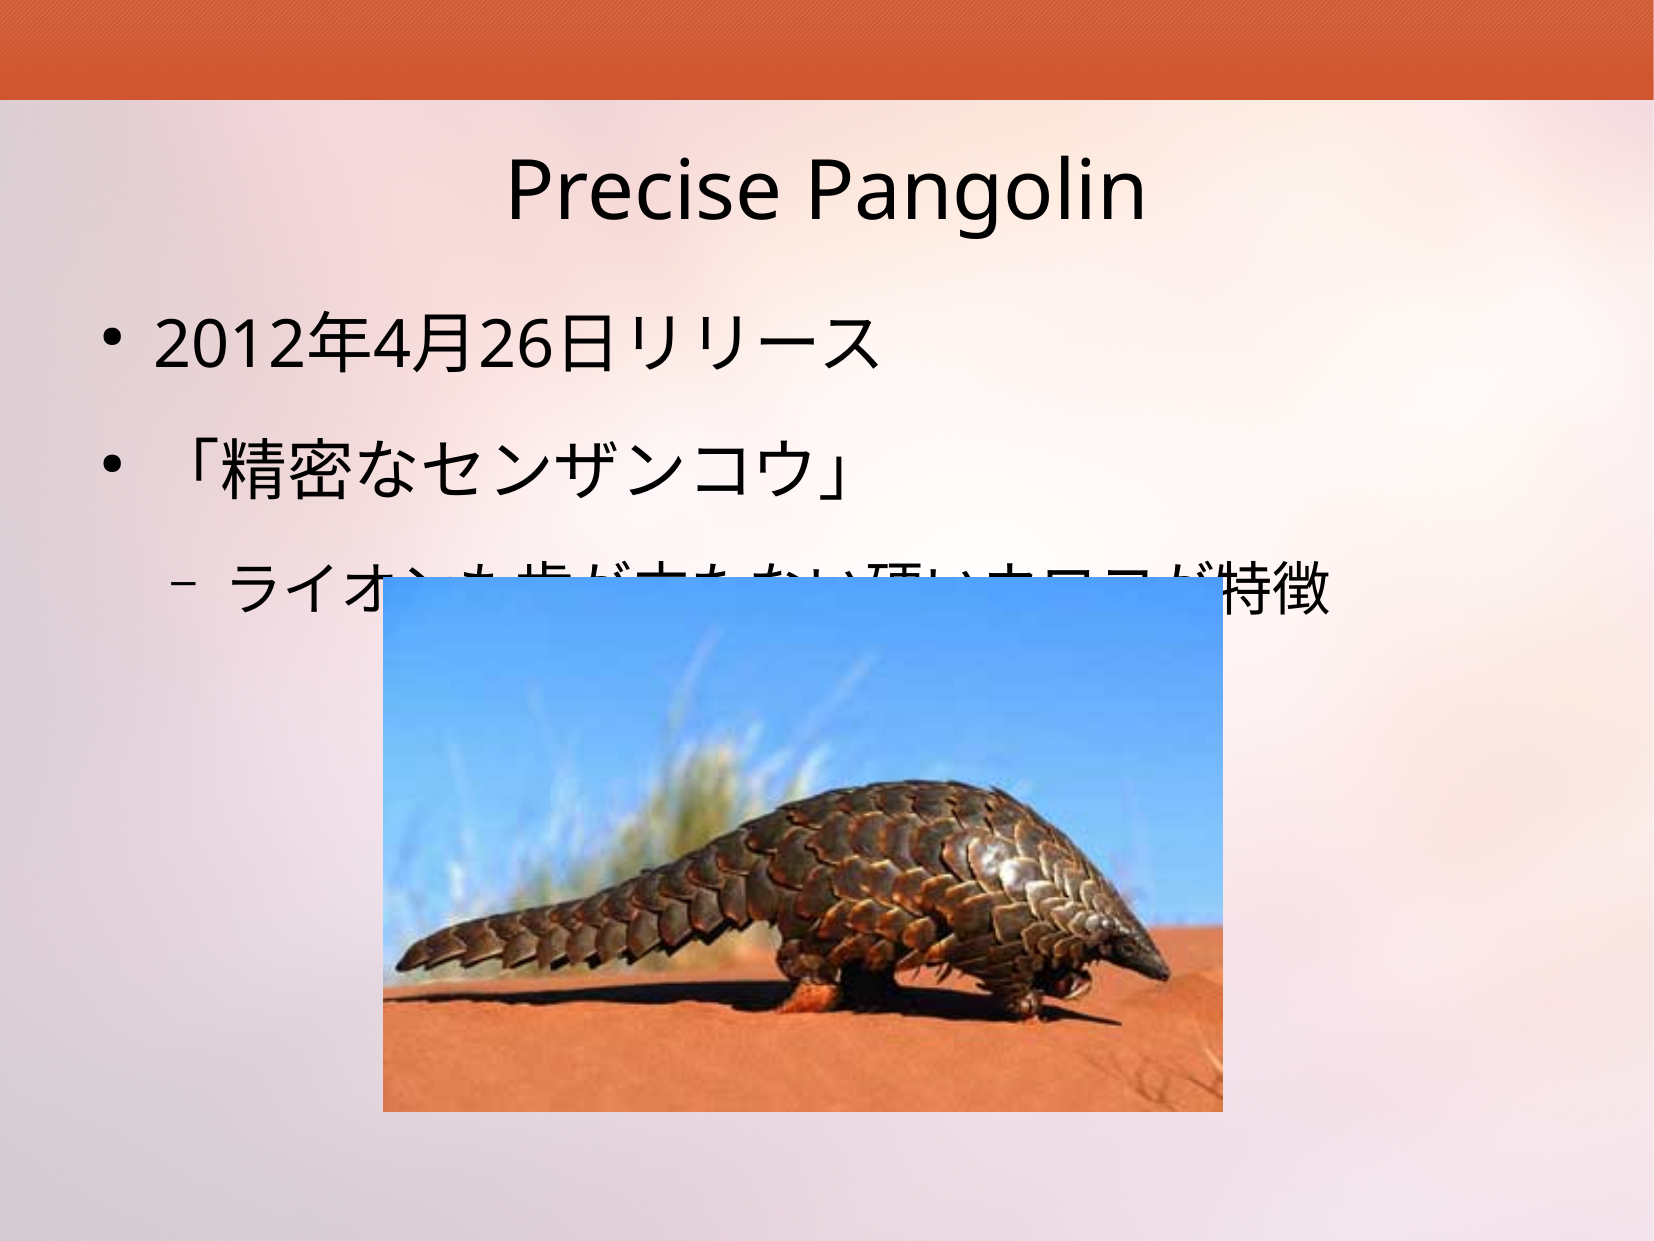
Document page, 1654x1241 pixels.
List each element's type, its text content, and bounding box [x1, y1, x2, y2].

title Precise Pangolin [82, 118, 1571, 257]
picture [0, 0, 1654, 1241]
list 2012年4月26日リリース 「精密なセンザンコウ」 ライオンも歯が立たない硬いウロコが特徴 [82, 290, 1538, 1010]
